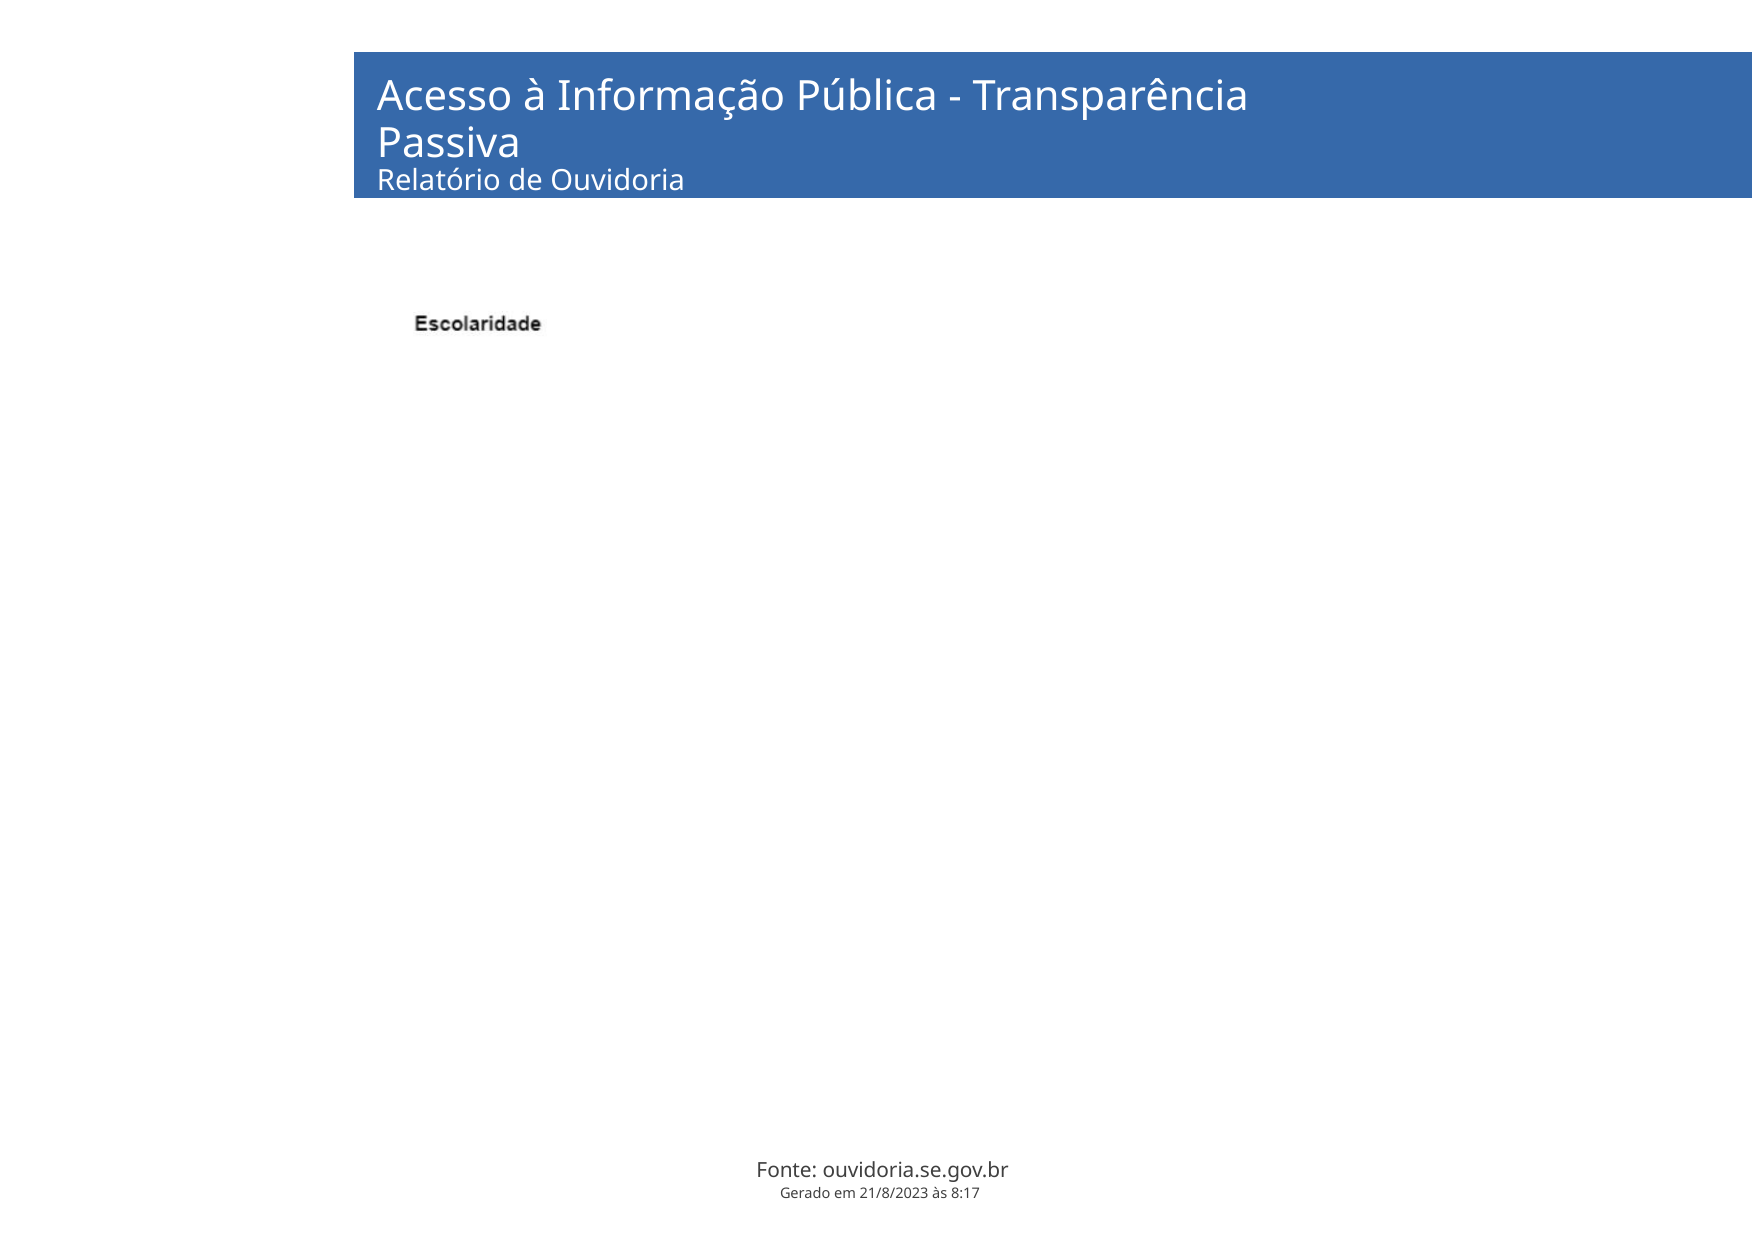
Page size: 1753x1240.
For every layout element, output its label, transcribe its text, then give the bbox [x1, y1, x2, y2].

text_box Fonte: ouvidoria.se.gov.br [756, 1158, 1023, 1182]
text_box [354, 52, 1752, 198]
text_box [155, 211, 1599, 1028]
text_box Acesso à Informação Pública - Transparência Passiva Relatório de Ouvidoria SETUR - Julho a Julho de 2023 [376, 72, 1403, 228]
text_box Gerado em 21/8/2023 às 8:17 [780, 1184, 999, 1202]
